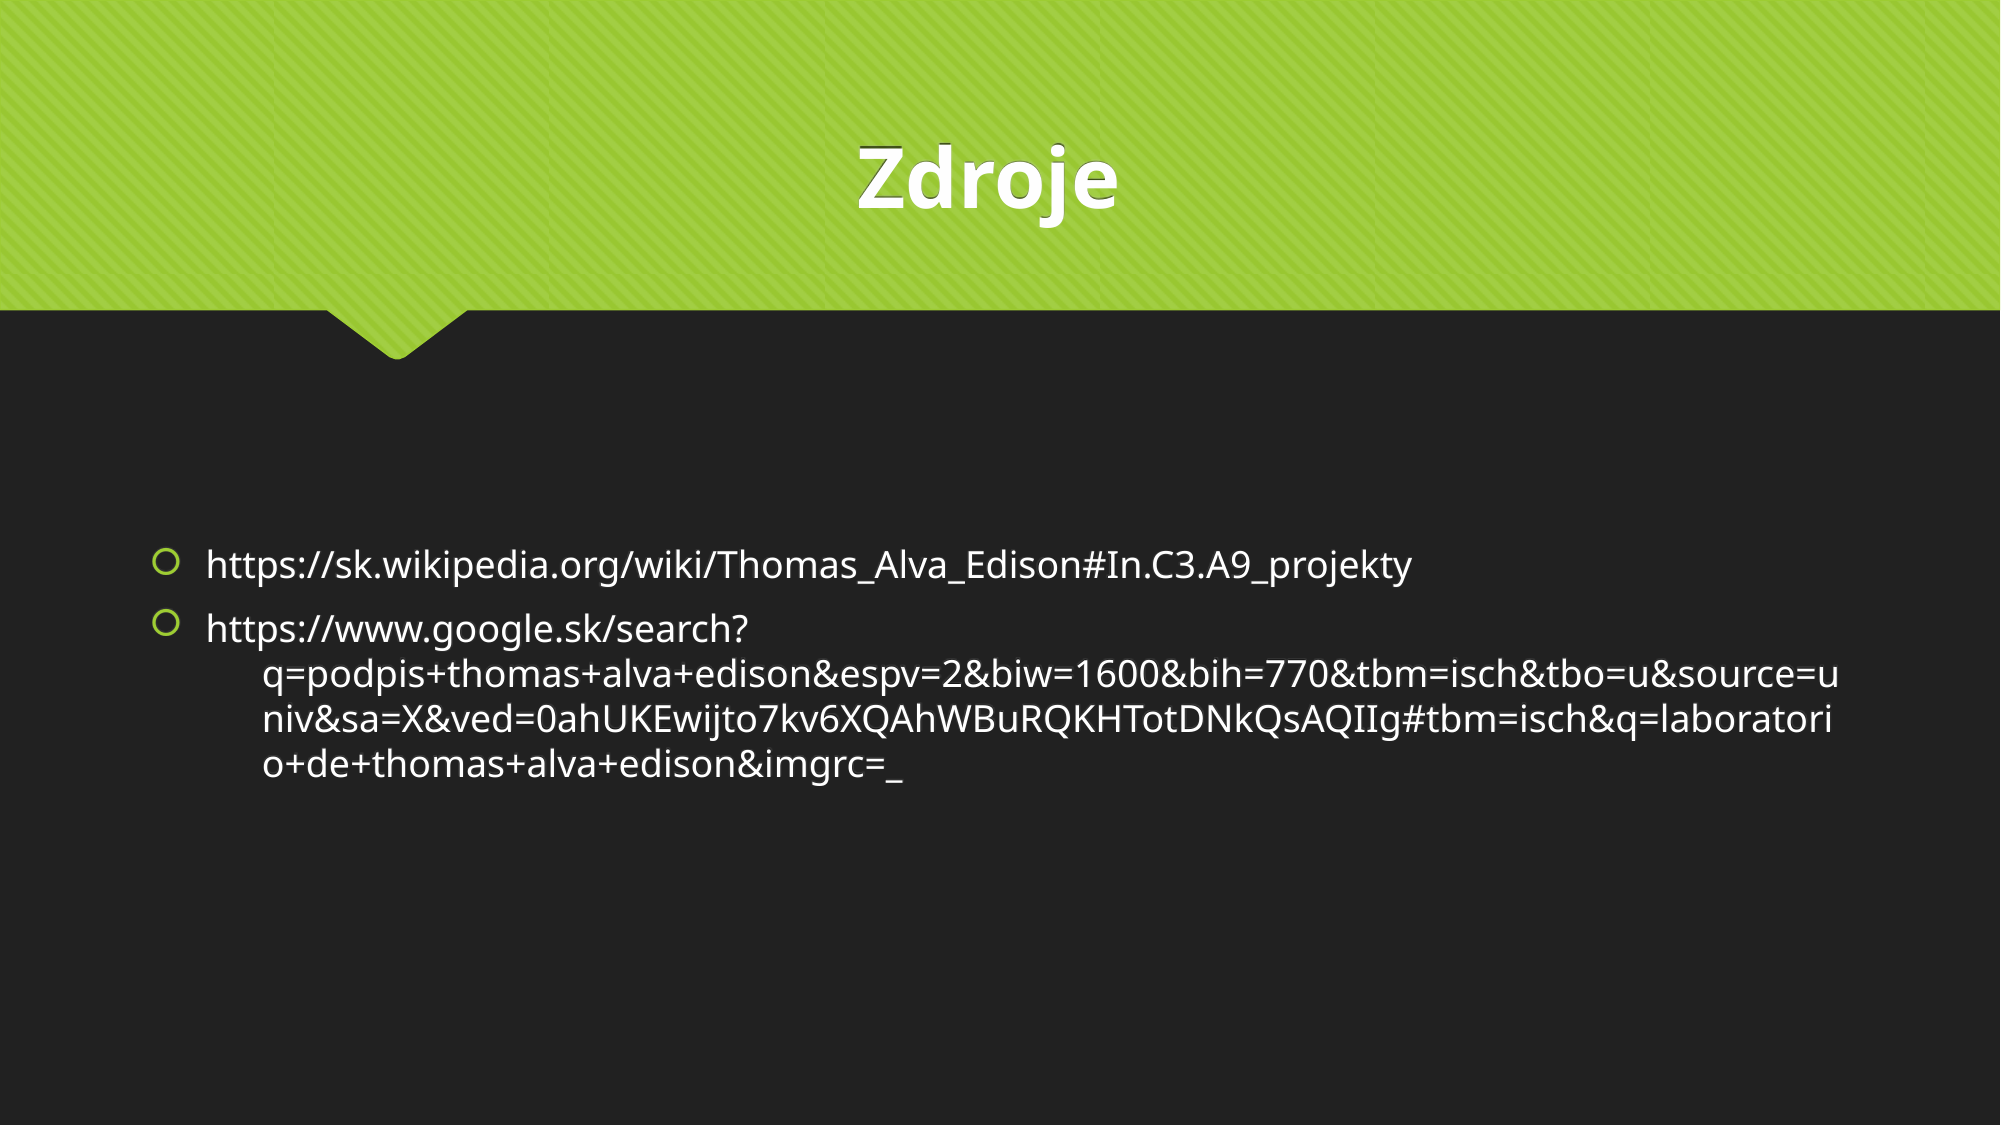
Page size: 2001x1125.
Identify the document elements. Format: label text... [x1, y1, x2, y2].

title Zdroje [132, 73, 1868, 233]
list https://sk.wikipedia.org/wiki/Thomas_Alva_Edison#In.C3.A9_projekty https://www.google.sk/search?q=podpis+thomas+alva+edison&espv=2&biw=1600&bih=770&tbm=isch&tbo=u&source=univ&sa=X&ved=0ahUKEwijto7kv6XQAhWBuRQKHTotDNkQsAQIIg#tbm=isch&q=laboratorio+de+thomas+alva+edison&imgrc=_ [134, 364, 1866, 962]
